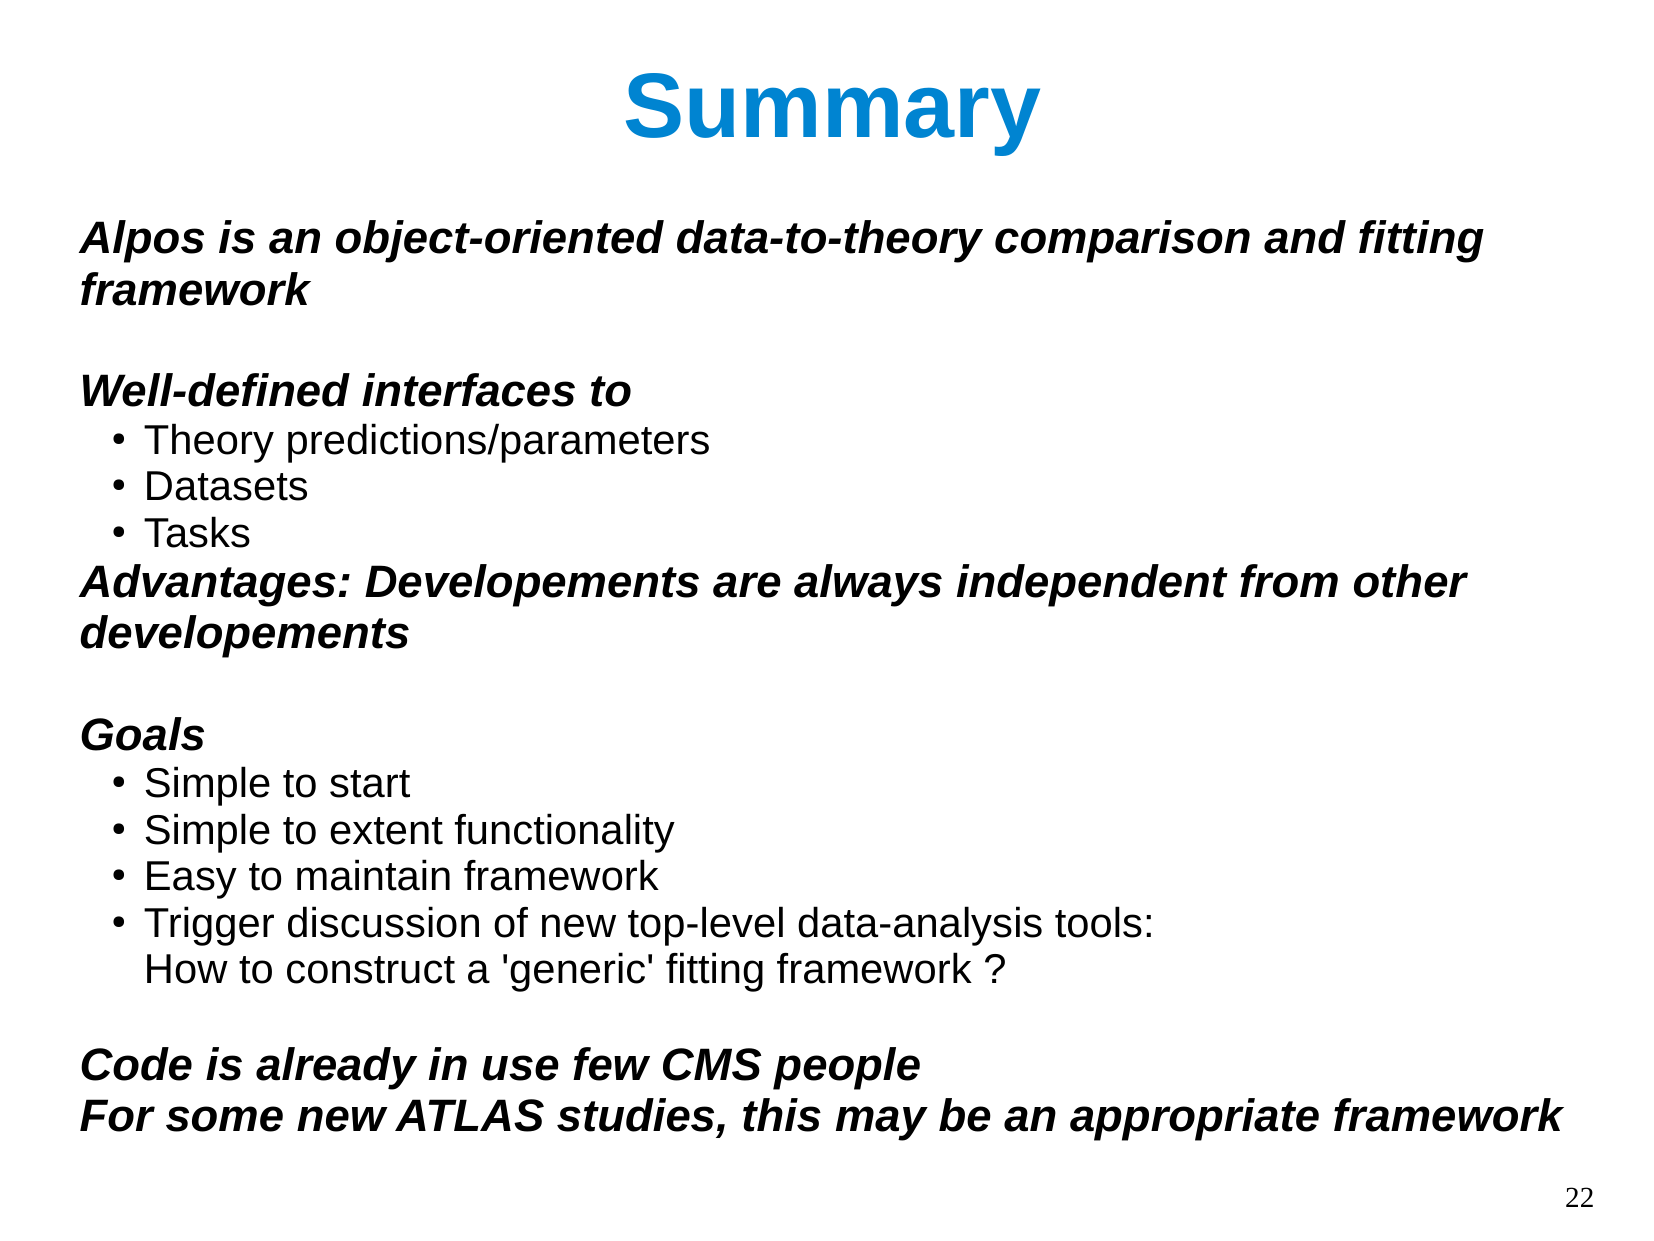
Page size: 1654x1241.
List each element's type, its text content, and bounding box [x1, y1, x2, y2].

title Summary [70, 35, 1595, 178]
list Alpos is an object-oriented data-to-theory comparison and fitting framework Well-defined interfaces to Theory predictions/parameters Datasets Tasks Advantages: Developements are always independent from other developements Goals Simple to start Simple to extent functionality Easy to maintain framework Trigger discussion of new top-level data-analysis tools: How to construct a 'generic' fitting framework ? Code is already in use few CMS people For some new ATLAS studies, this may be an appropriate framework [47, 212, 1595, 1158]
